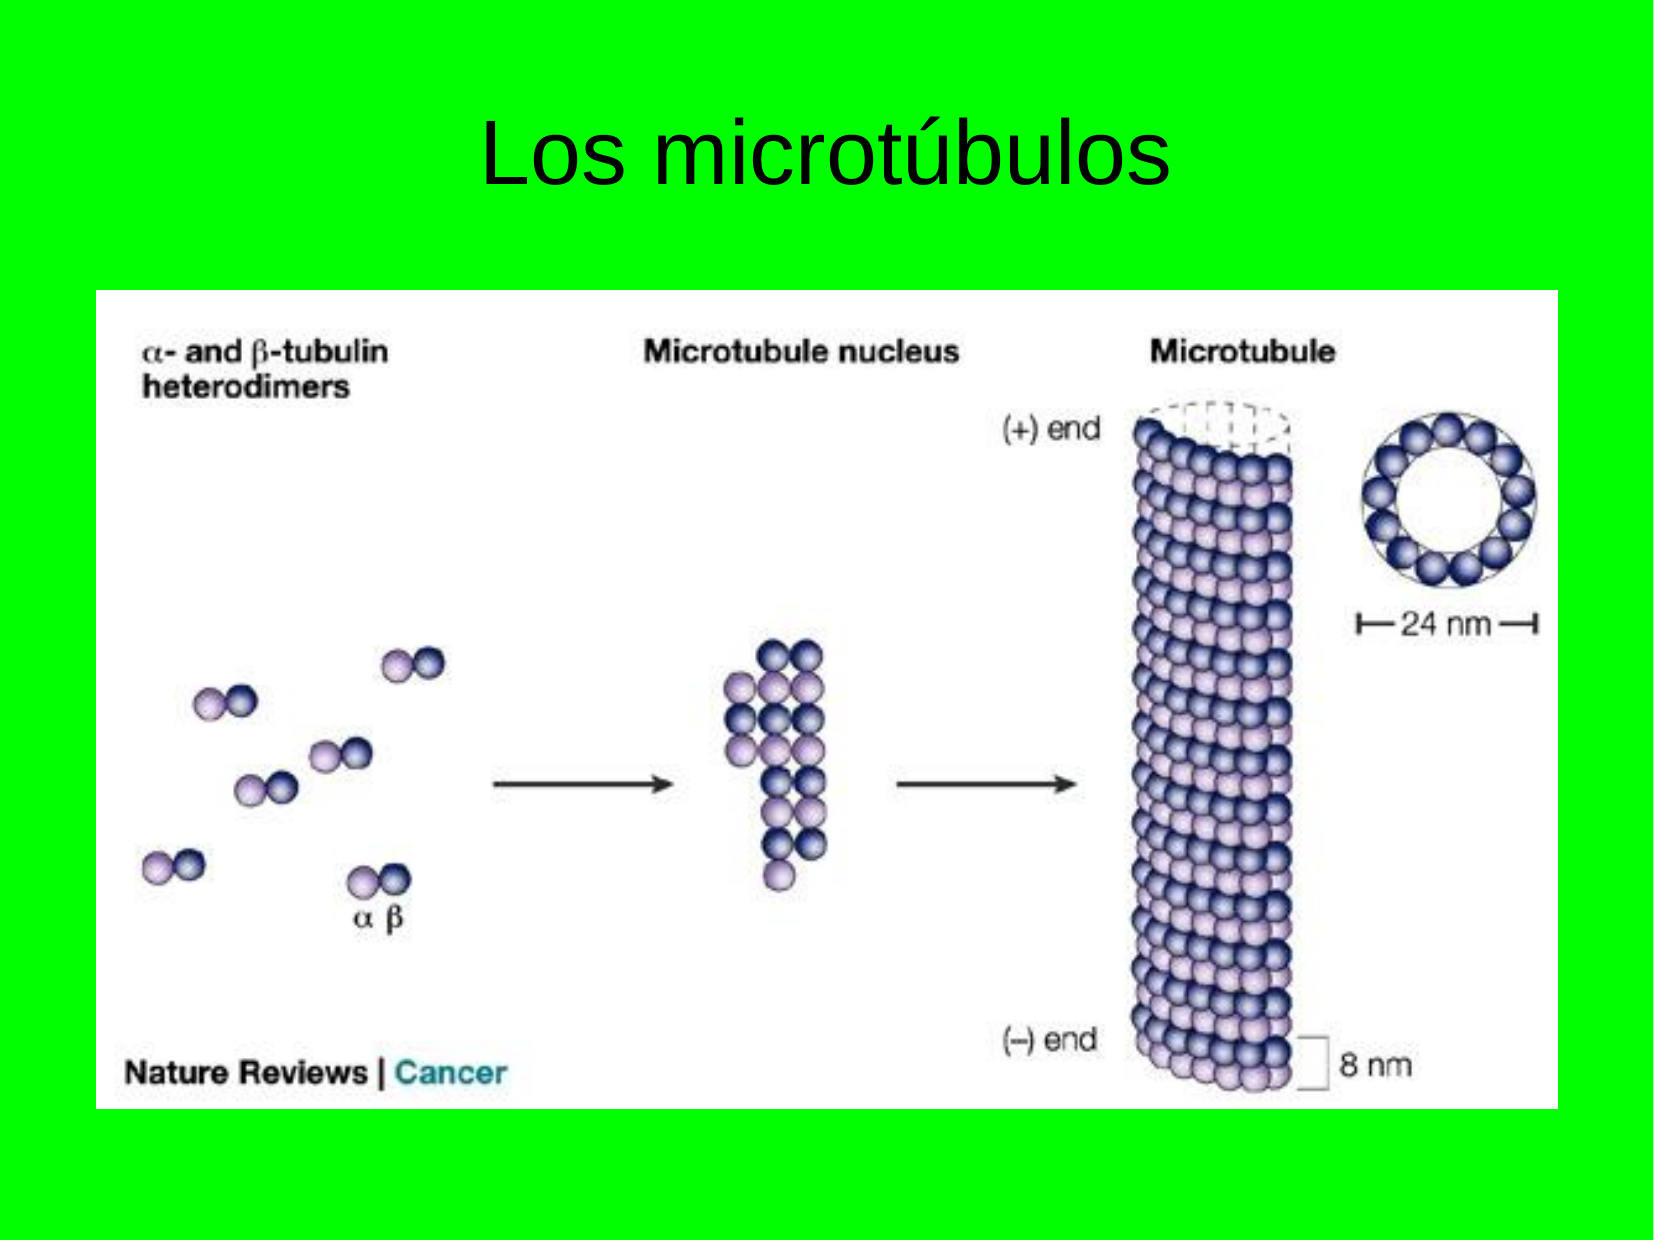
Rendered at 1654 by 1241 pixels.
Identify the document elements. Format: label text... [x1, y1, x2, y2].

title Los microtúbulos [82, 49, 1571, 257]
picture [96, 290, 1558, 1109]
